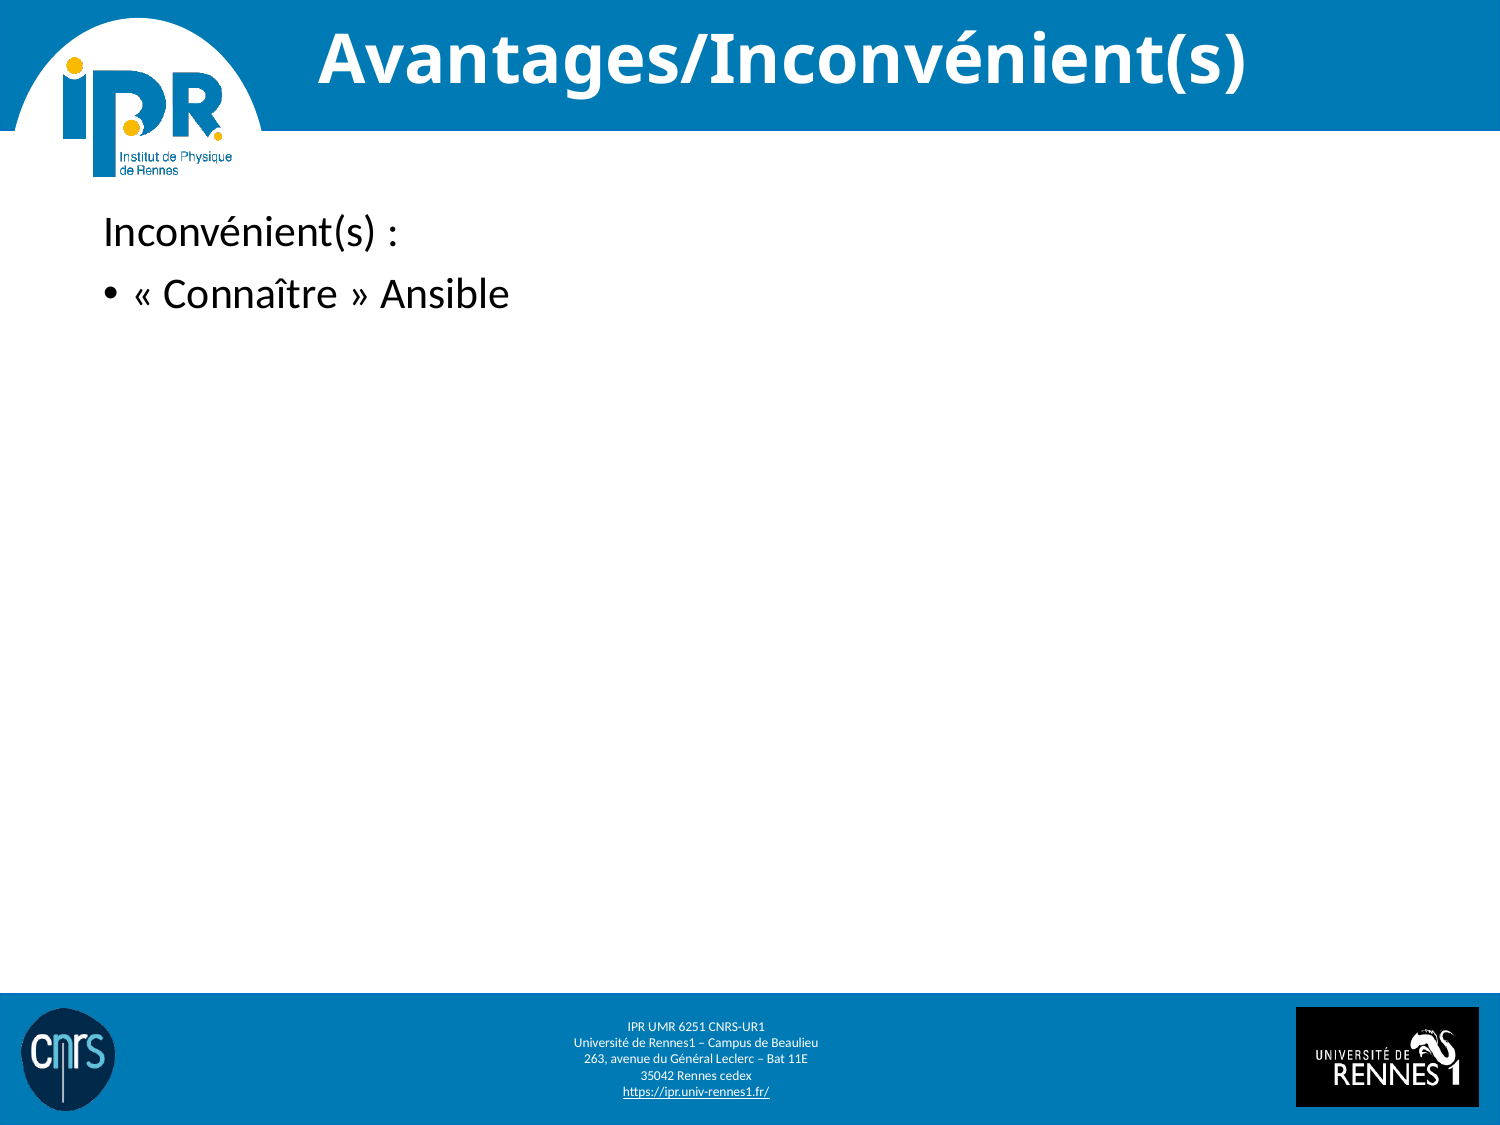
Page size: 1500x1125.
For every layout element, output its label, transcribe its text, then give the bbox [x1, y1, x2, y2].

list Inconvénient(s) : « Connaître » Ansible [88, 200, 1382, 680]
picture [189, 89, 205, 103]
title Avantages/Inconvénient(s) [218, 0, 1347, 122]
picture [22, 1009, 114, 1110]
picture [213, 110, 218, 121]
picture [1297, 1008, 1478, 1106]
picture [63, 57, 232, 181]
